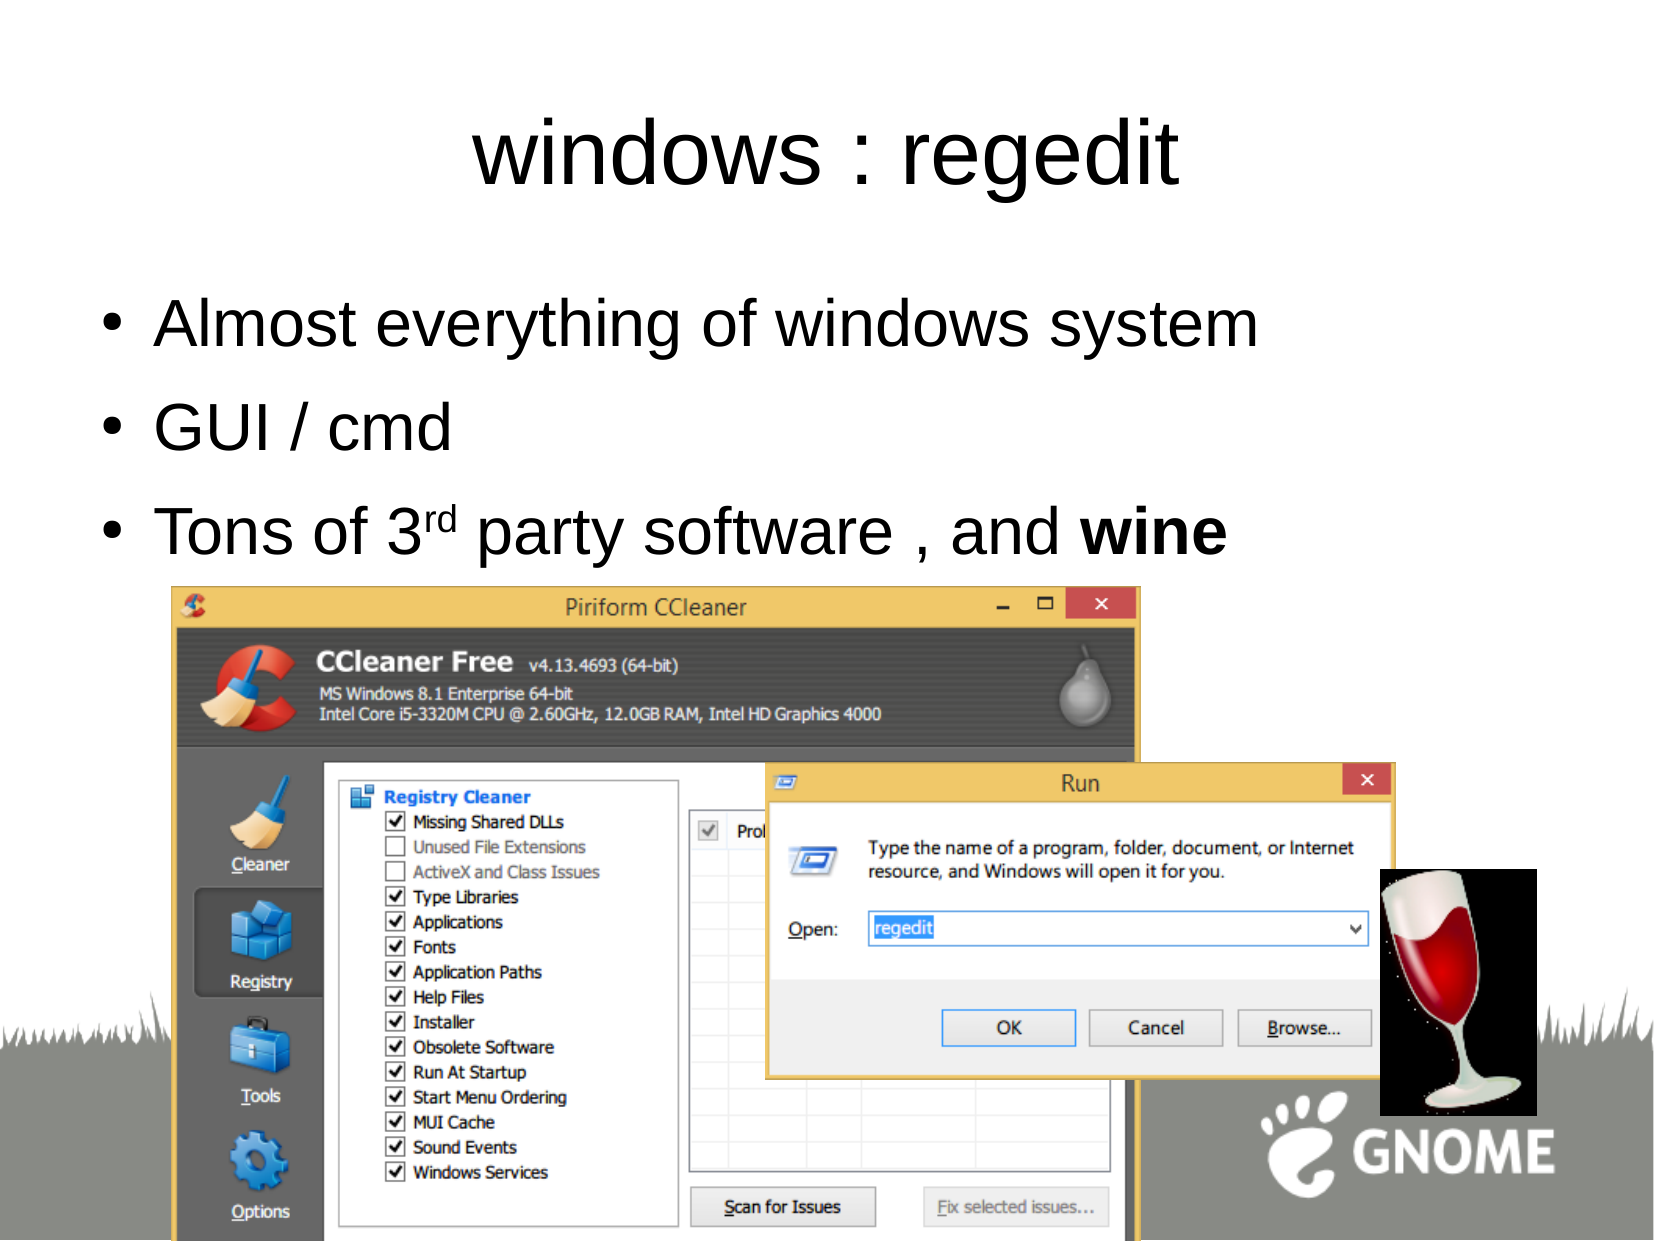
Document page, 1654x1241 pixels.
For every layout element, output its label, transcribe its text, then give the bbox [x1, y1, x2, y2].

picture [0, 0, 1654, 1241]
list Almost everything of windows system GUI / cmd Tons of 3rd party software , and wine [82, 285, 1531, 1006]
